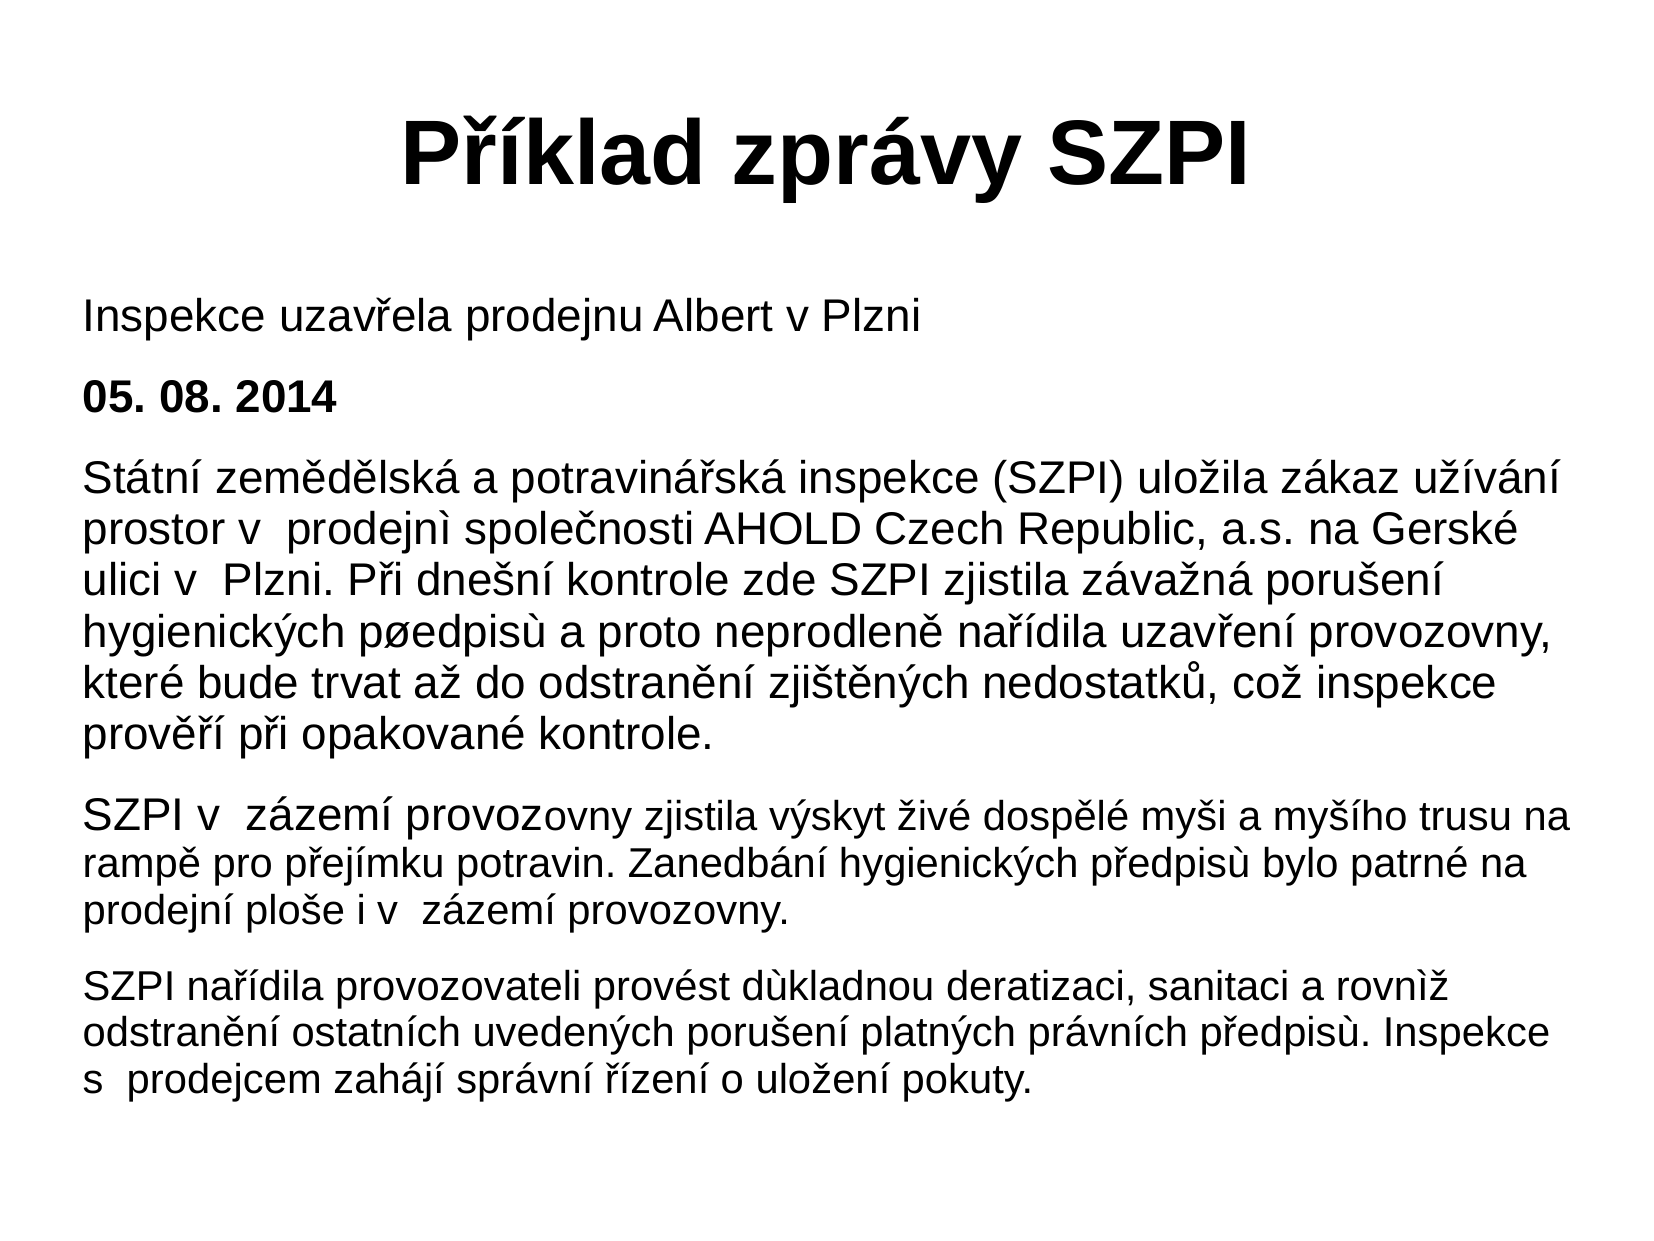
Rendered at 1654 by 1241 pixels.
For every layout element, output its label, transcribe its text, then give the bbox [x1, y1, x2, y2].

title Příklad zprávy SZPI [82, 49, 1571, 257]
list Inspekce uzavřela prodejnu Albert v Plzni 05. 08. 2014 Státní zemědělská a potravinářská inspekce (SZPI) uložila zákaz užívání prostor v prodejnì společnosti AHOLD Czech Republic, a.s. na Gerské ulici v Plzni. Při dnešní kontrole zde SZPI zjistila závažná porušení hygienických pøedpisù a proto neprodleně nařídila uzavření provozovny, které bude trvat až do odstranění zjištěných nedostatků, což inspekce prověří při opakované kontrole. SZPI v zázemí provozovny zjistila výskyt živé dospělé myši a myšího trusu na rampě pro přejímku potravin. Zanedbání hygienických předpisù bylo patrné na prodejní ploše i v zázemí provozovny. SZPI nařídila provozovateli provést dùkladnou deratizaci, sanitaci a rovnìž odstranění ostatních uvedených porušení platných právních předpisù. Inspekce s prodejcem zahájí správní řízení o uložení pokuty. [82, 290, 1571, 1109]
